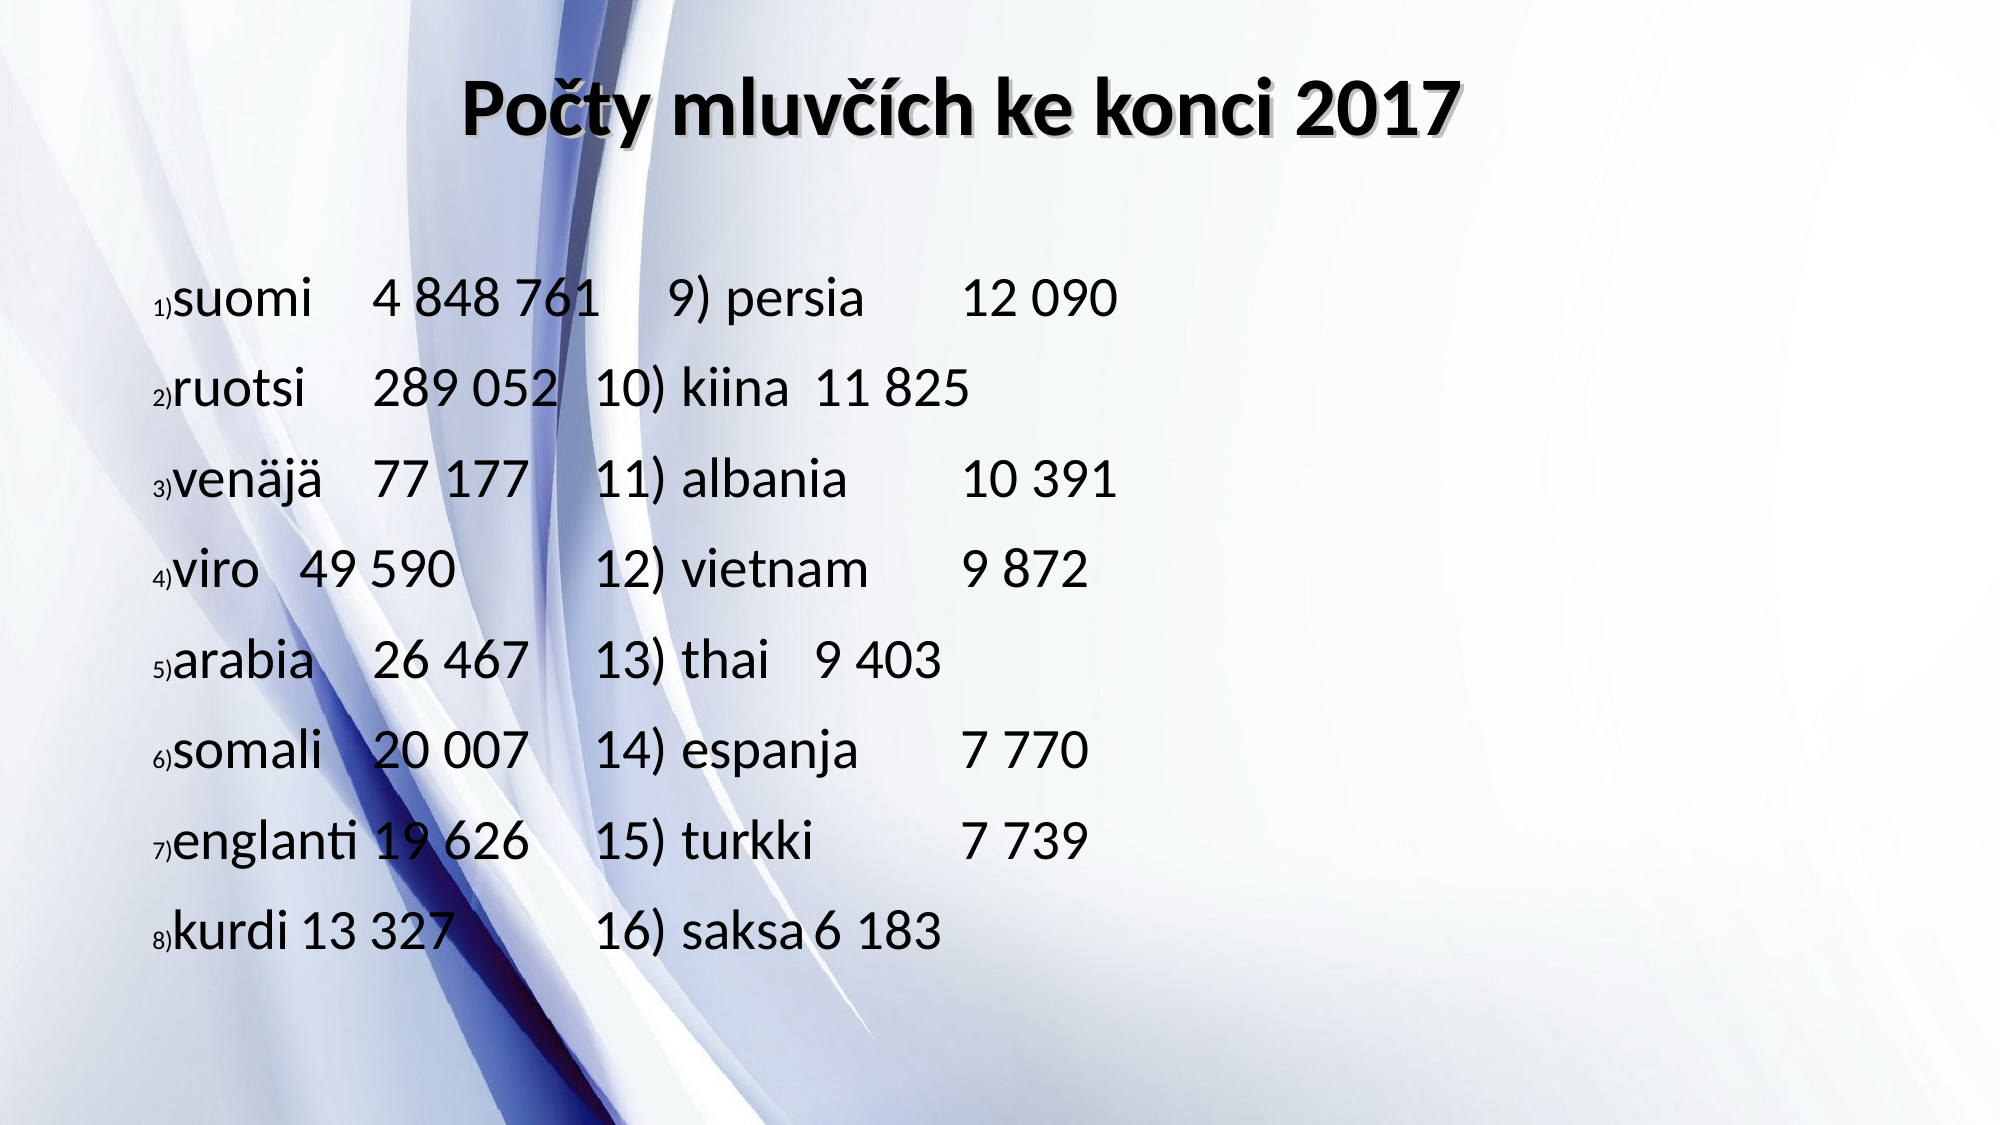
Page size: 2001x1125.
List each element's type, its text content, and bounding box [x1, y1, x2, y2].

picture [0, 0, 2000, 1125]
text_box Počty mluvčích ke konci 2017 [93, 68, 1832, 192]
list suomi 4 848 761 9) persia 12 090 ruotsi 289 052 10) kiina 11 825 venäjä 77 177 11) albania 10 391 viro 49 590 12) vietnam 9 872 arabia 26 467 13) thai 9 403 somali 20 007 14) espanja 7 770 englanti 19 626 15) turkki 7 739 kurdi 13 327 16) saksa 6 183 [137, 259, 1863, 974]
